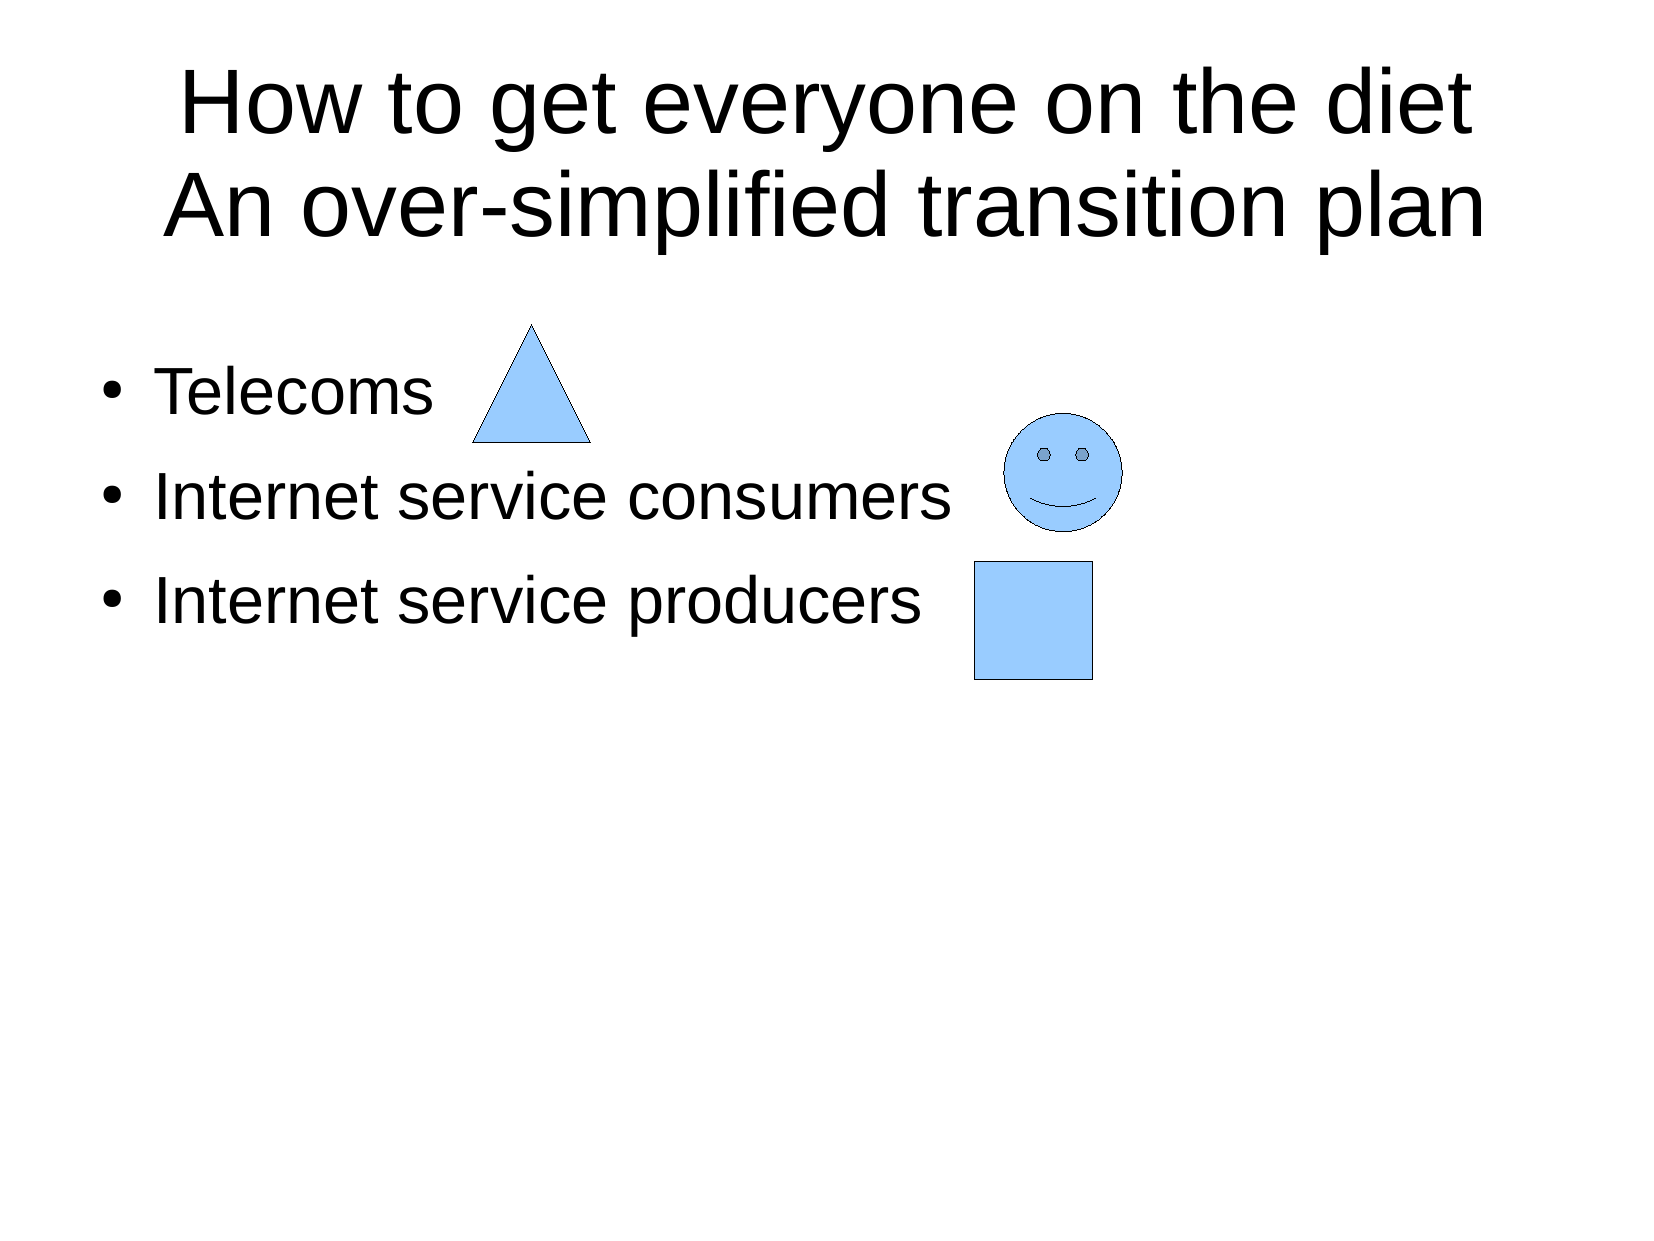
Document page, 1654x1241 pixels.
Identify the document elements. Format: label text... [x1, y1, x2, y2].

title How to get everyone on the diet An over-simplified transition plan [82, 49, 1571, 257]
text_box [1003, 413, 1123, 532]
text_box [472, 324, 591, 443]
list Telecoms Internet service consumers Internet service producers [82, 354, 1571, 1094]
text_box [974, 561, 1093, 680]
